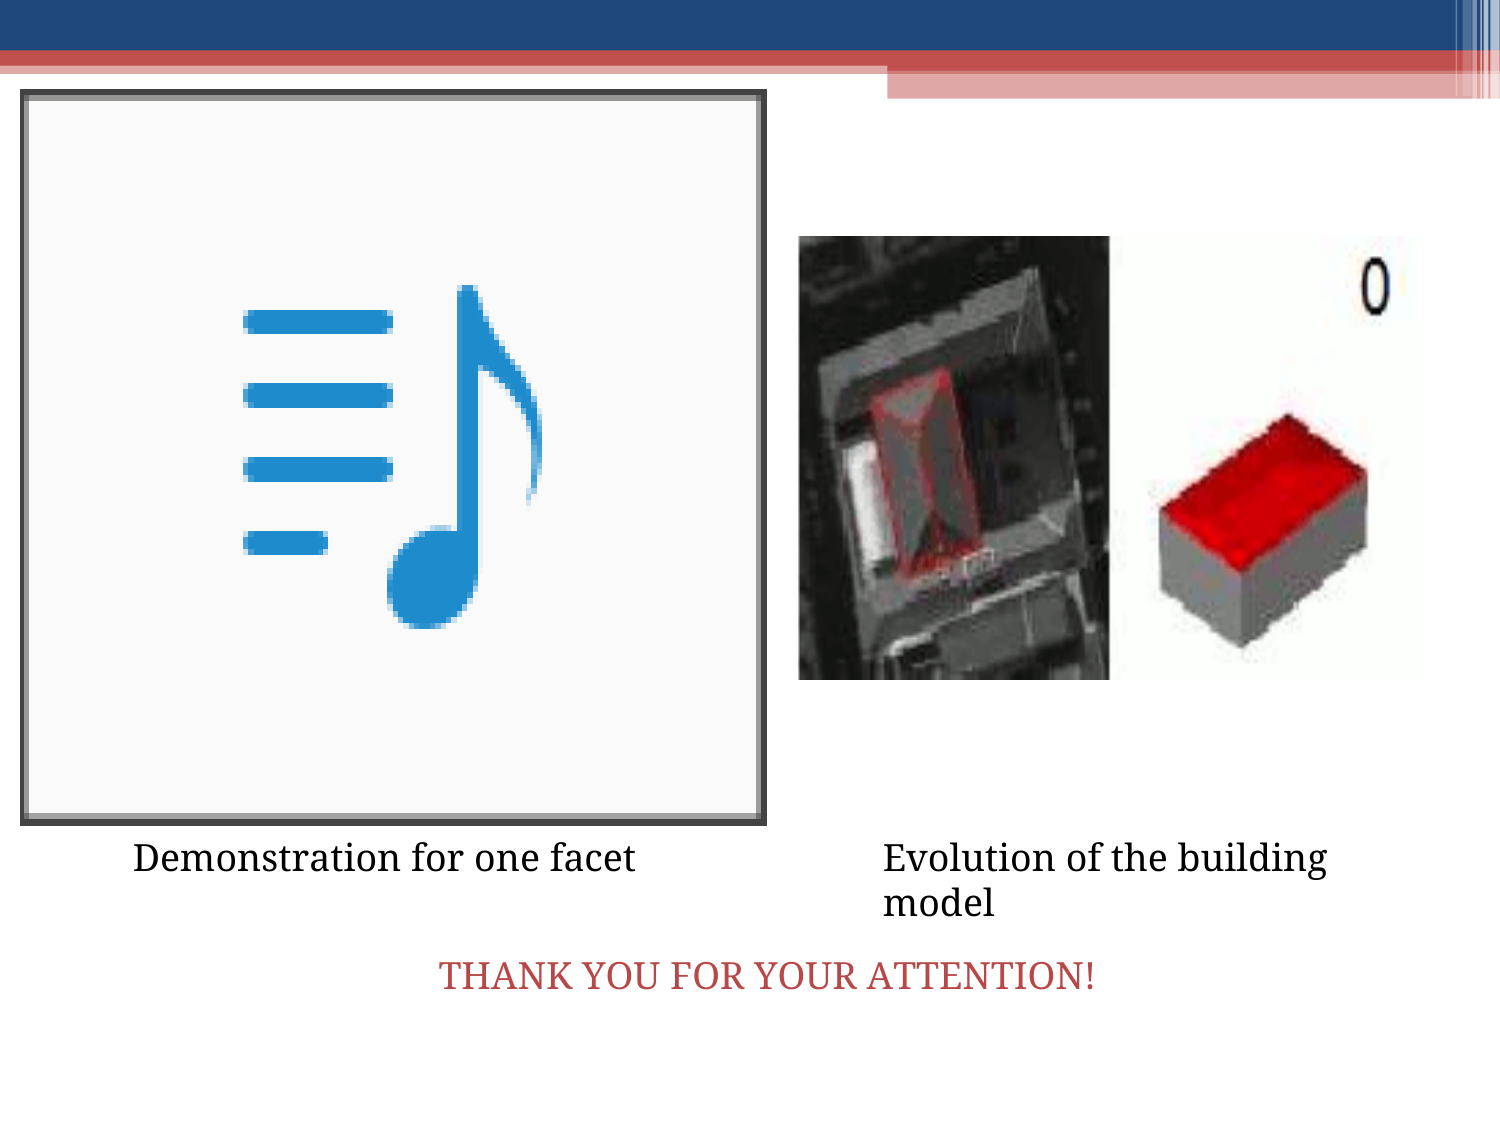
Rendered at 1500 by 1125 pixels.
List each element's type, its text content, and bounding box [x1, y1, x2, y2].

picture [797, 236, 1418, 680]
text_box Demonstration for one facet [118, 826, 680, 887]
text_box THANK YOU FOR YOUR ATTENTION! [265, 944, 1270, 1005]
text_box Evolution of the building model [868, 826, 1430, 887]
text_box [19, 88, 768, 827]
